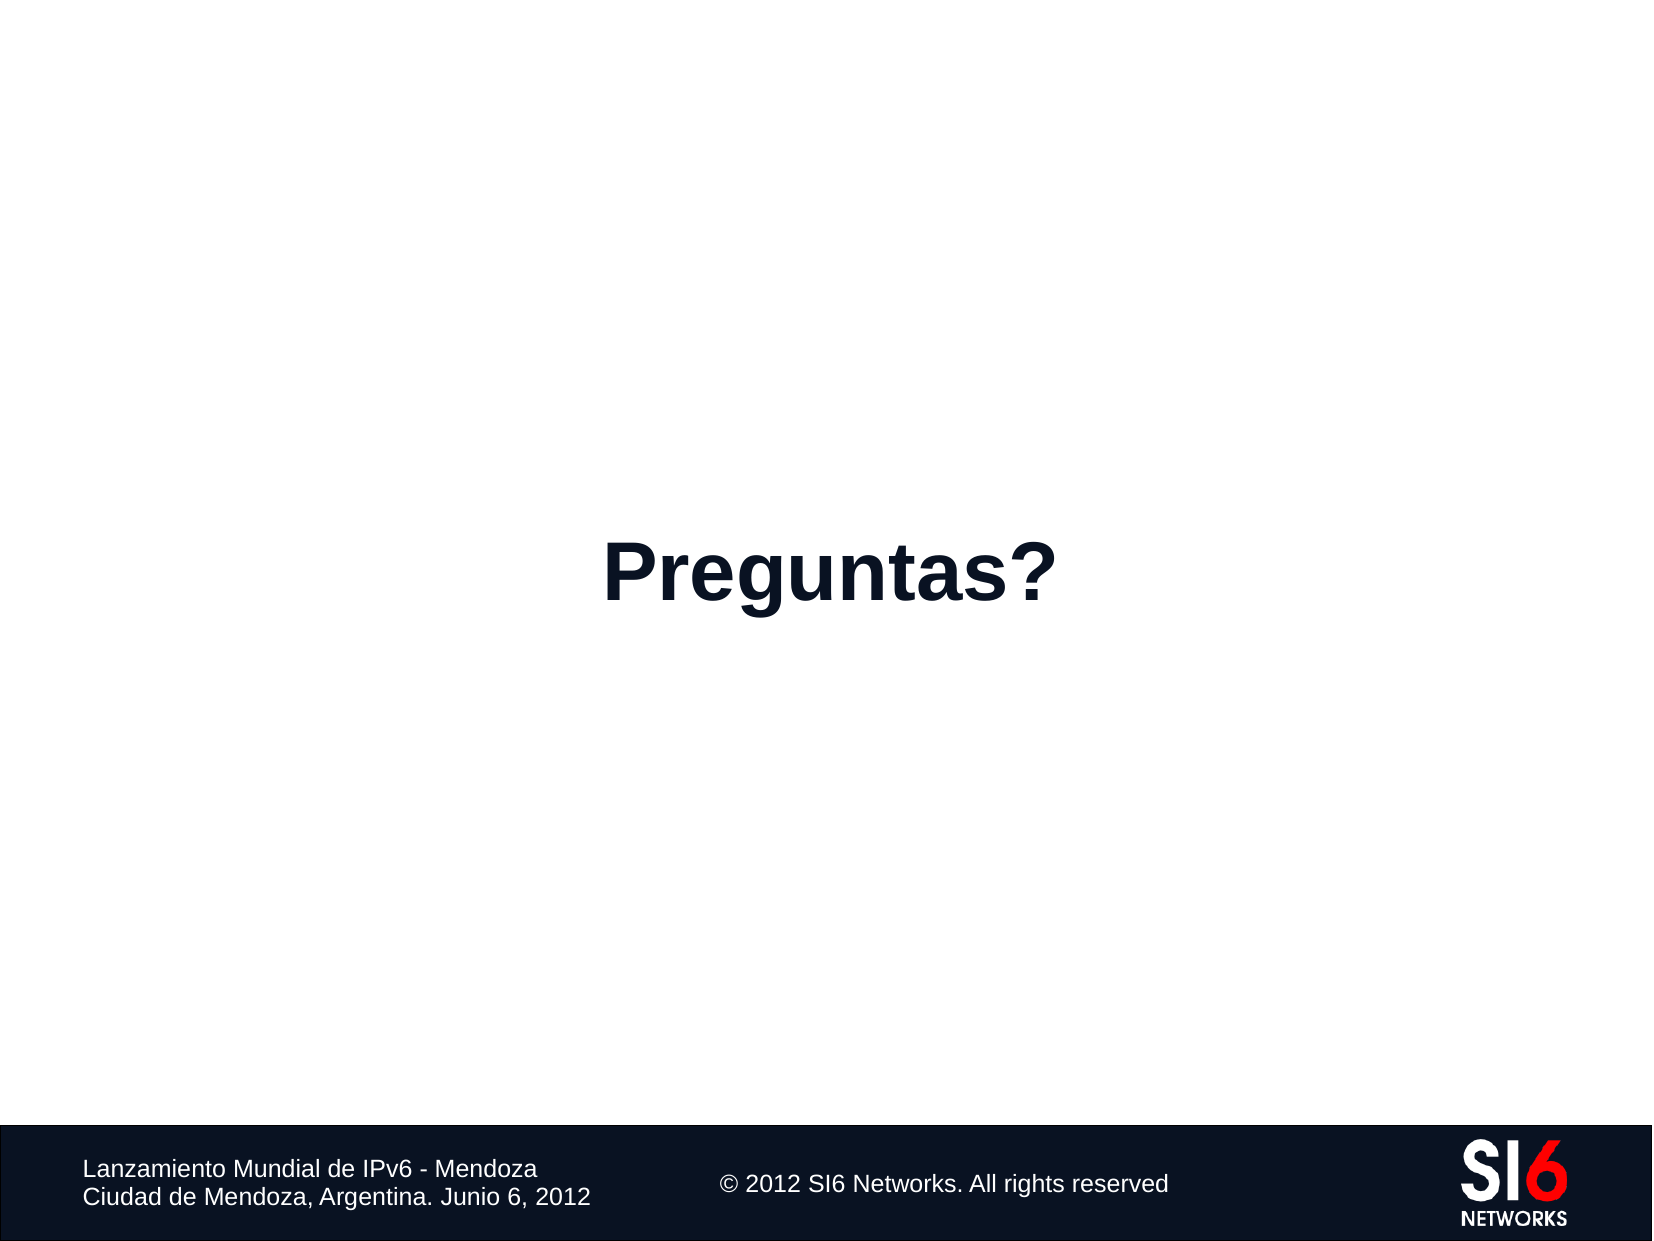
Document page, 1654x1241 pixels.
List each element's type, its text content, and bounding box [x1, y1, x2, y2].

picture [1461, 1139, 1567, 1226]
title Preguntas? [86, 467, 1576, 676]
